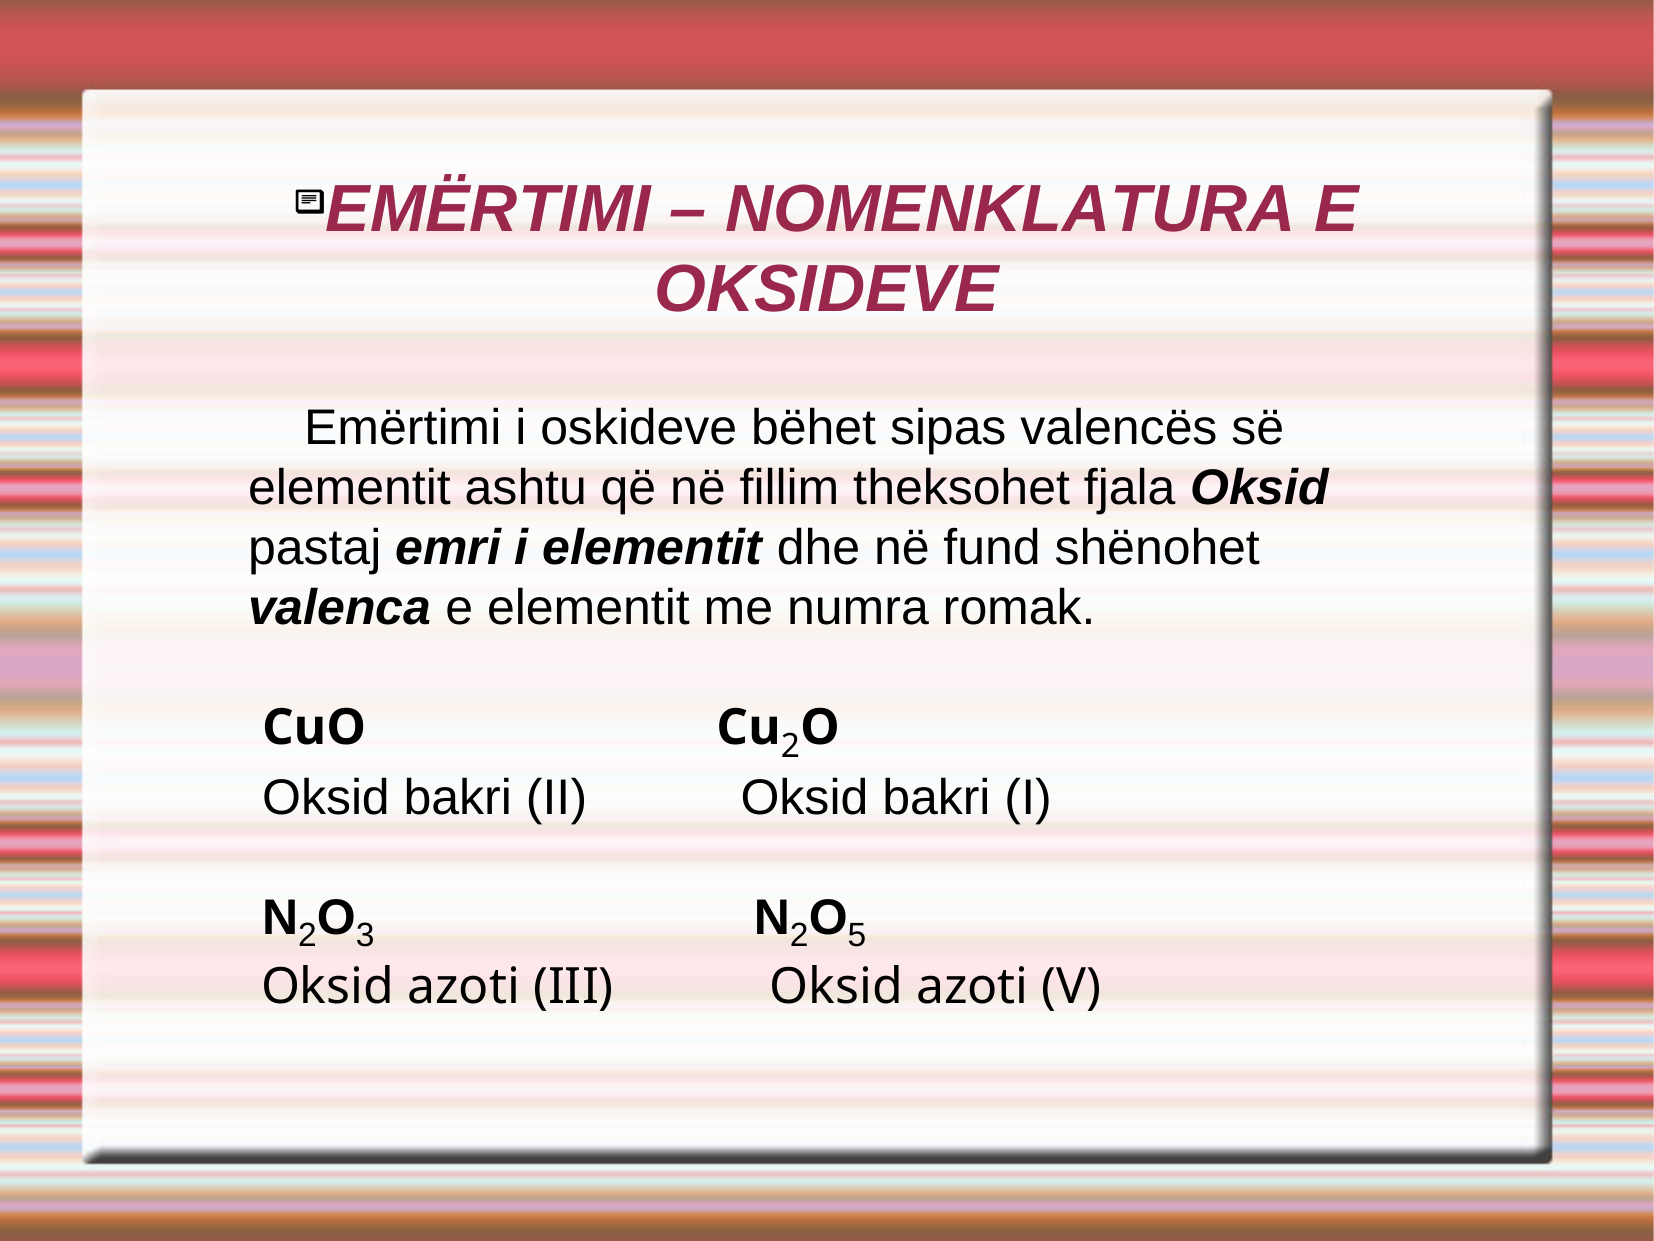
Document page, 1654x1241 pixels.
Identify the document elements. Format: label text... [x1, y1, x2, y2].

subtitle Emërtimi i oskideve bëhet sipas valencës së elementit ashtu që në fillim theksohet fjala Oksid pastaj emri i elementit dhe në fund shënohet valenca e elementit me numra romak. CuO Cu2O Oksid bakri (II) Oksid bakri (I) N2O3 N2O5 Oksid azoti (III) Oksid azoti (V) [248, 395, 1406, 1020]
title EMËRTIMI – NOMENKLATURA E OKSIDEVE [123, 157, 1530, 333]
